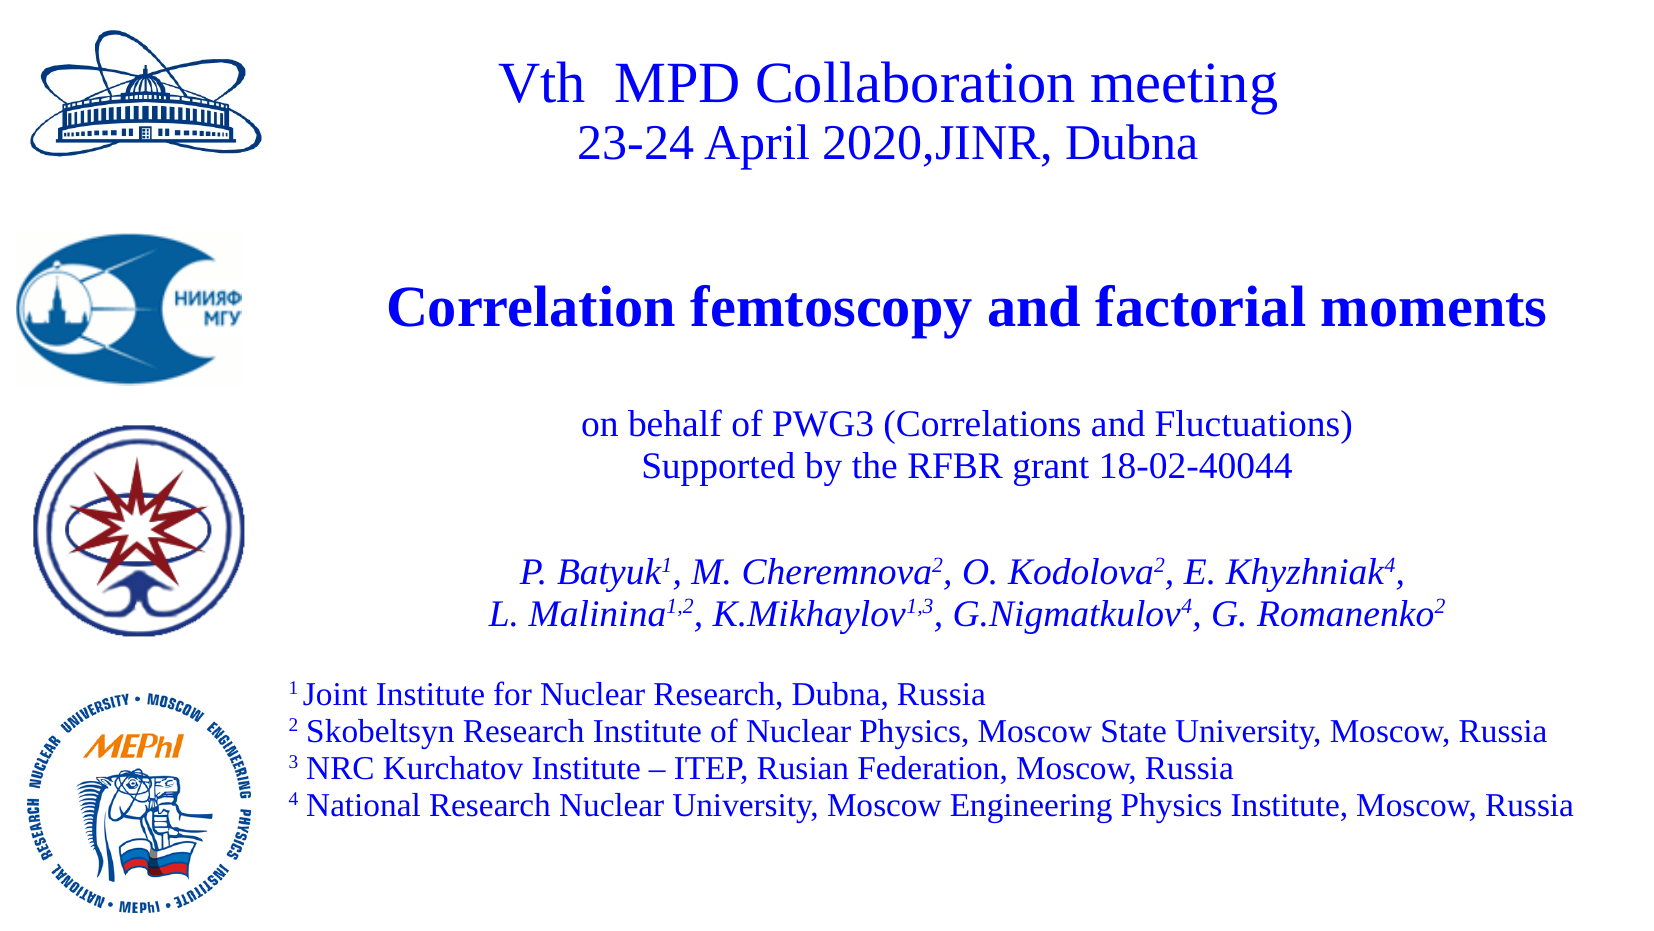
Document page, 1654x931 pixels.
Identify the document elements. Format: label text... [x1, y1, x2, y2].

subtitle Correlation femtoscopy and factorial moments on behalf of PWG3 (Correlations and Fluctuations) Supported by the RFBR grant 18-02-40044 P. Batyuk1, M. Cheremnova2, O. Kodolova2, E. Khyzhniak4, L. Malinina1,2, K.Mikhaylov1,3, G.Nigmatkulov4, G. Romanenko2 1 Joint Institute for Nuclear Research, Dubna, Russia 2 Skobeltsyn Research Institute of Nuclear Physics, Moscow State University, Moscow, Russia 3 NRC Kurchatov Institute – ITEP, Rusian Federation, Moscow, Russia 4 National Research Nuclear University, Moscow Engineering Physics Institute, Moscow, Russia [288, 224, 1646, 911]
picture [16, 233, 242, 386]
picture [27, 693, 251, 913]
picture [31, 423, 247, 639]
picture [0, 0, 286, 195]
title Vth MPD Collaboration meeting 23-24 April 2020,JINR, Dubna [451, 51, 1326, 224]
